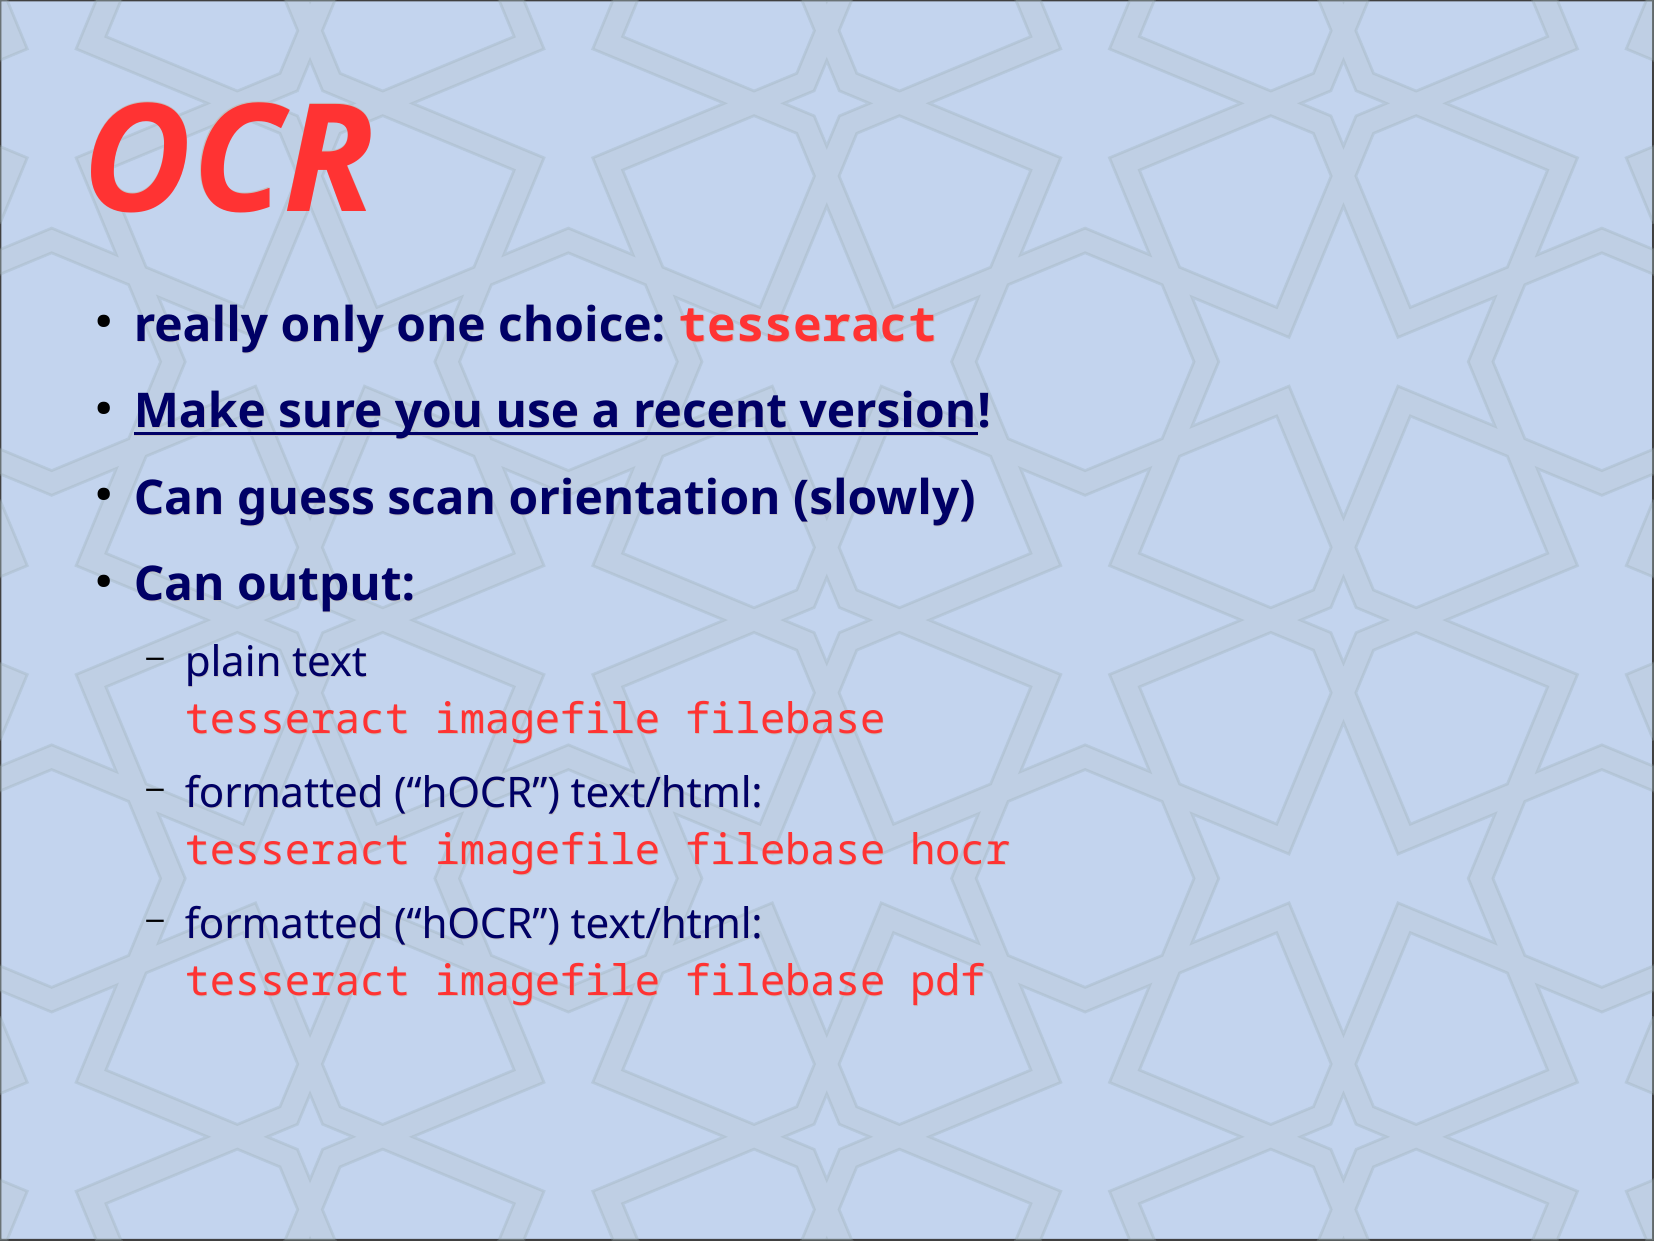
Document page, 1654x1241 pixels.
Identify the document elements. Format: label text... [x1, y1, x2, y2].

list really only one choice: tesseract Make sure you use a recent version! Can guess scan orientation (slowly) Can output: plain text tesseract imagefile filebase formatted (“hOCR”) text/html: tesseract imagefile filebase hocr formatted (“hOCR”) text/html: tesseract imagefile filebase pdf [82, 290, 1571, 1010]
title OCR [82, 49, 1571, 257]
